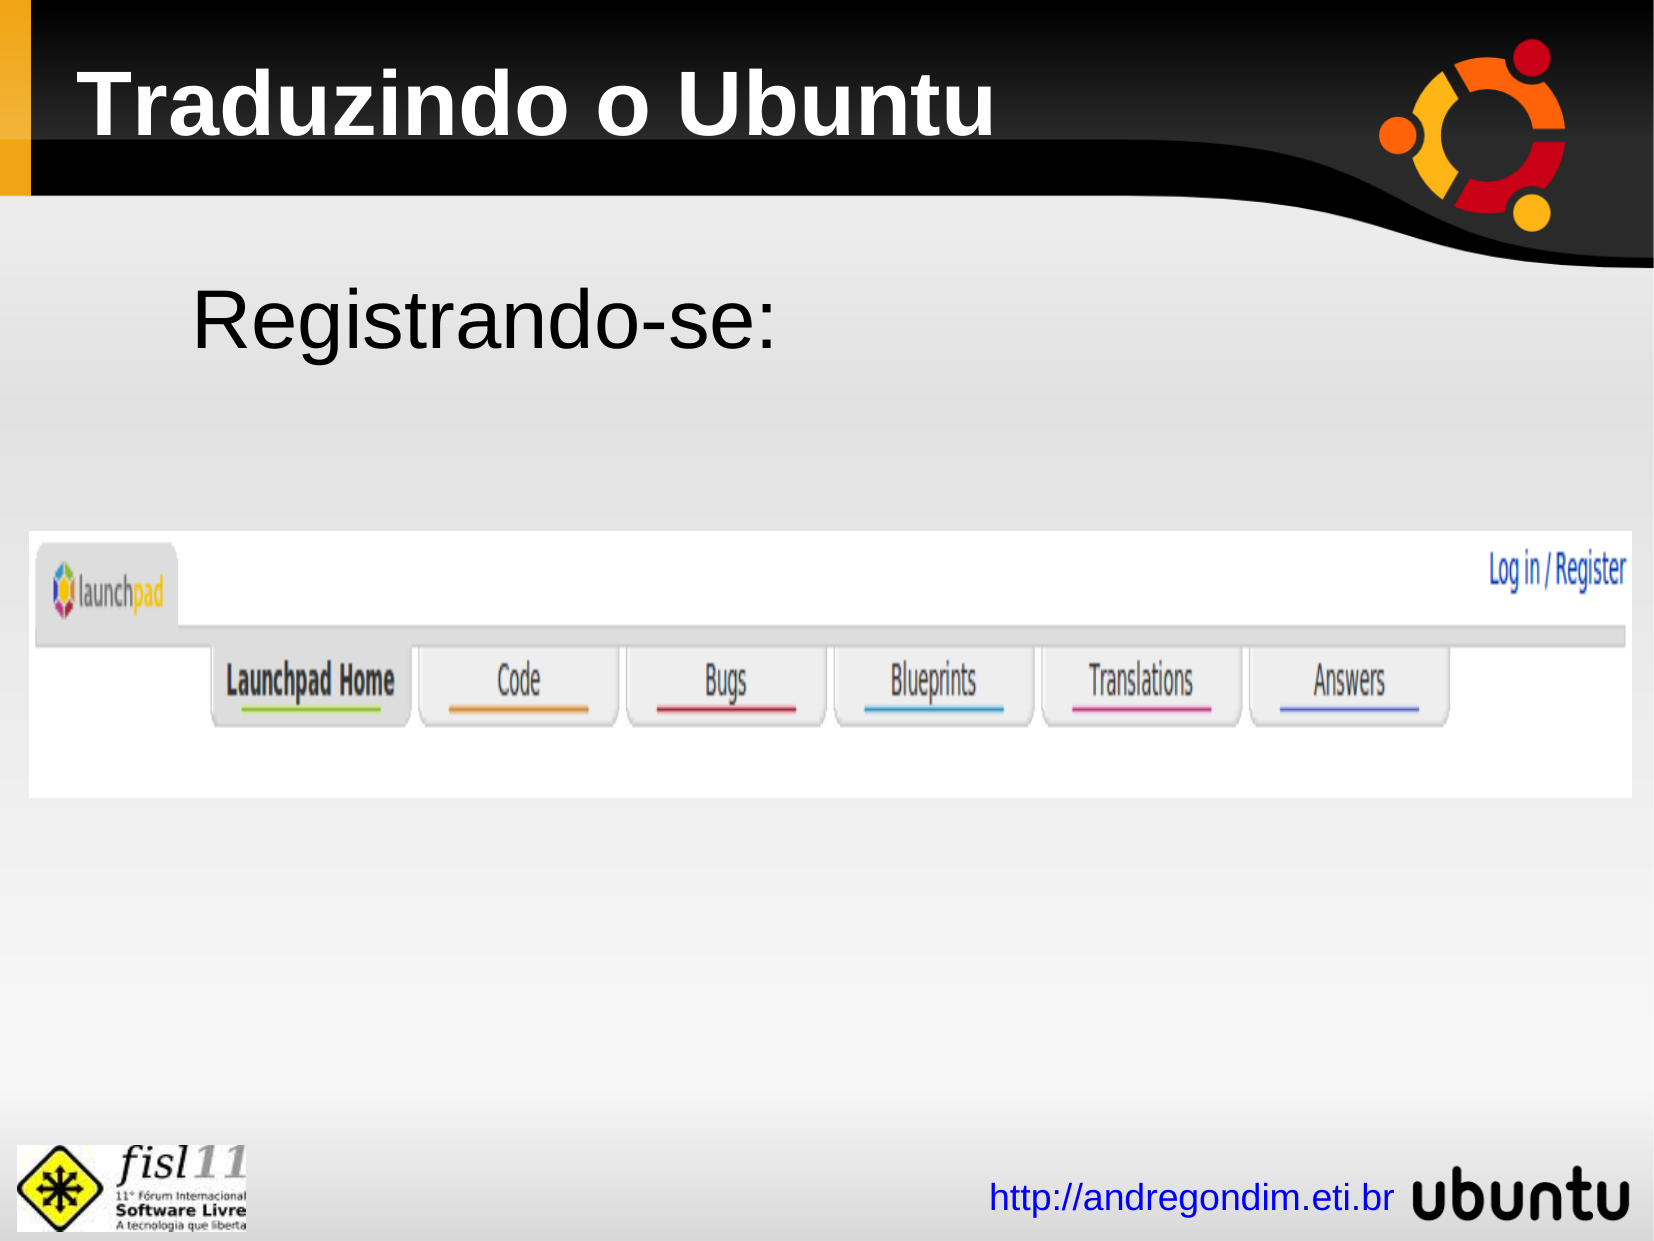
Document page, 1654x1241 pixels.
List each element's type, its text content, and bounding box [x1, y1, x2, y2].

title Traduzindo o Ubuntu [76, 0, 1565, 208]
picture [0, 0, 1654, 1241]
text_box Registrando-se: [177, 265, 916, 374]
